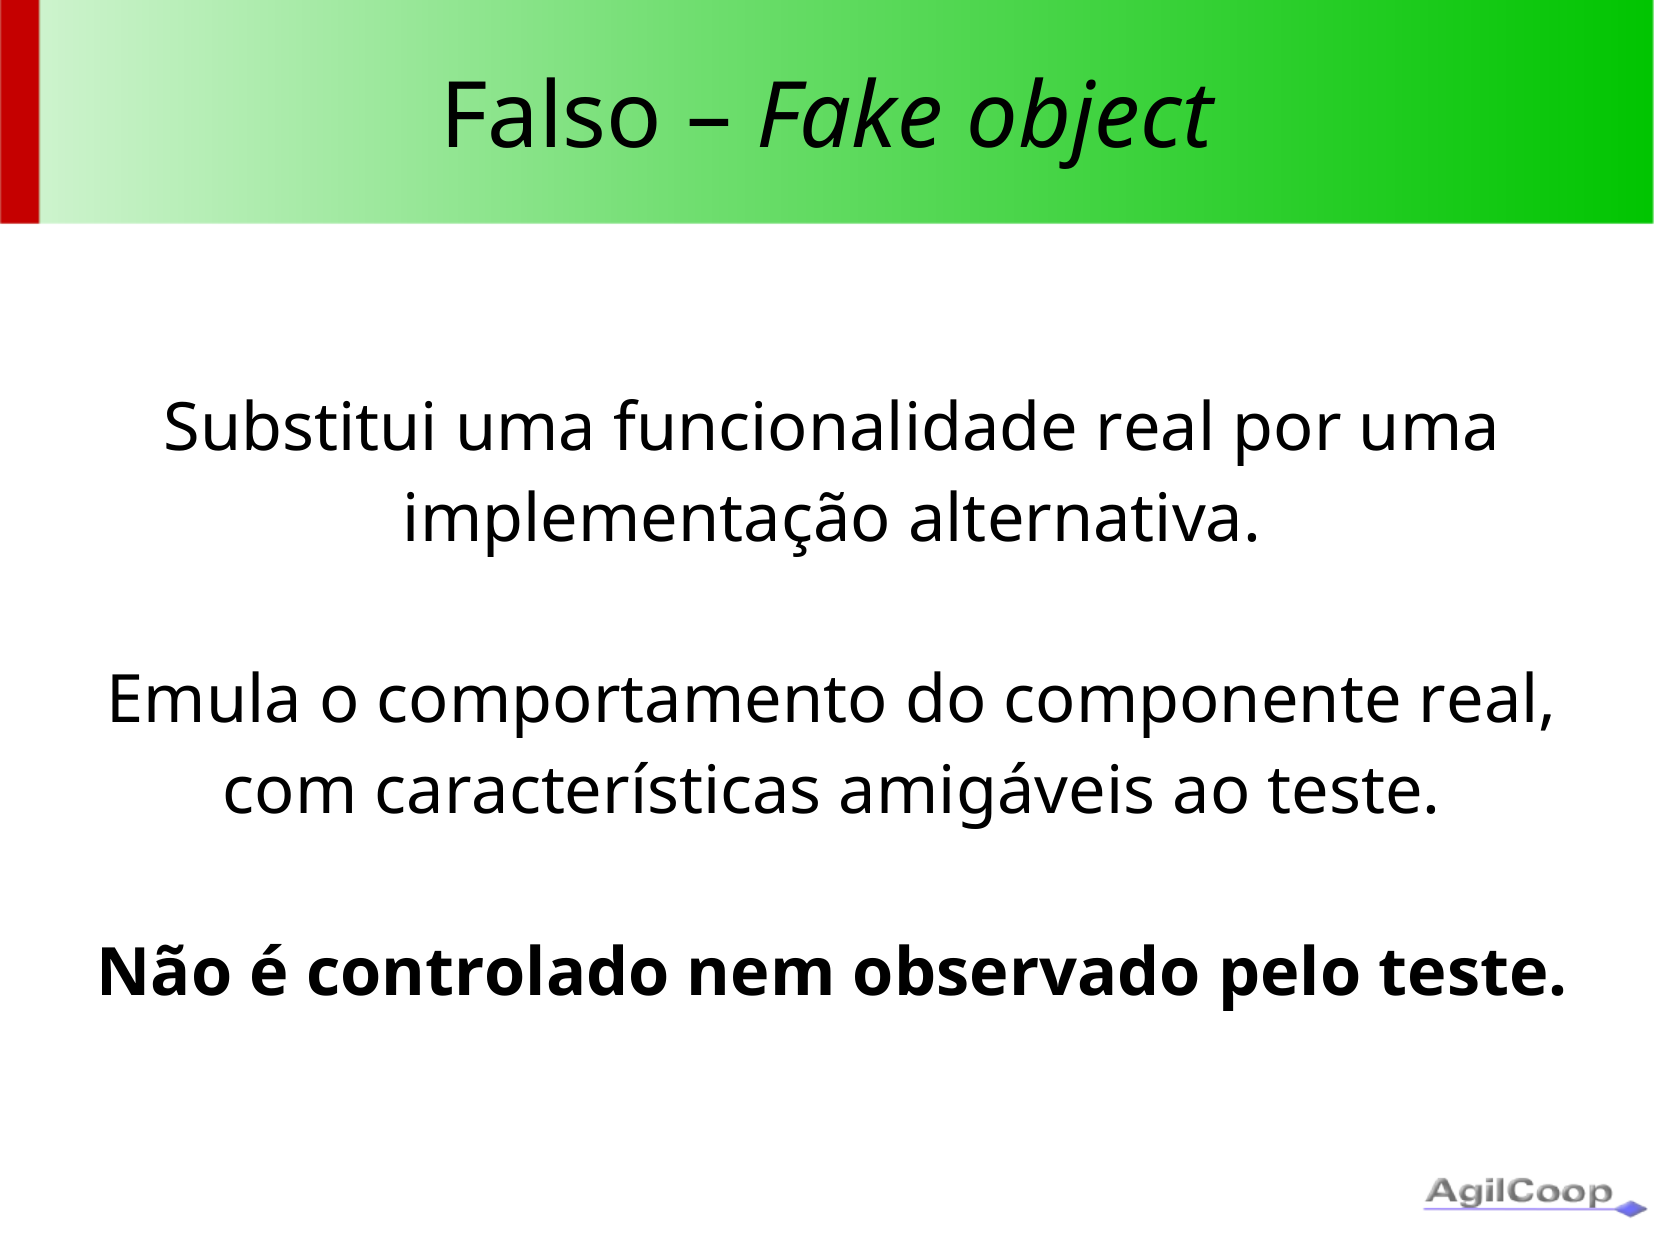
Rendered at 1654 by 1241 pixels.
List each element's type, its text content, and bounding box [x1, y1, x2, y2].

title Falso – Fake object [82, 8, 1571, 216]
picture [0, 0, 1654, 1241]
subtitle Substitui uma funcionalidade real por uma implementação alternativa. Emula o comportamento do componente real, com características amigáveis ao teste. Não é controlado nem observado pelo teste. [59, 271, 1607, 1123]
